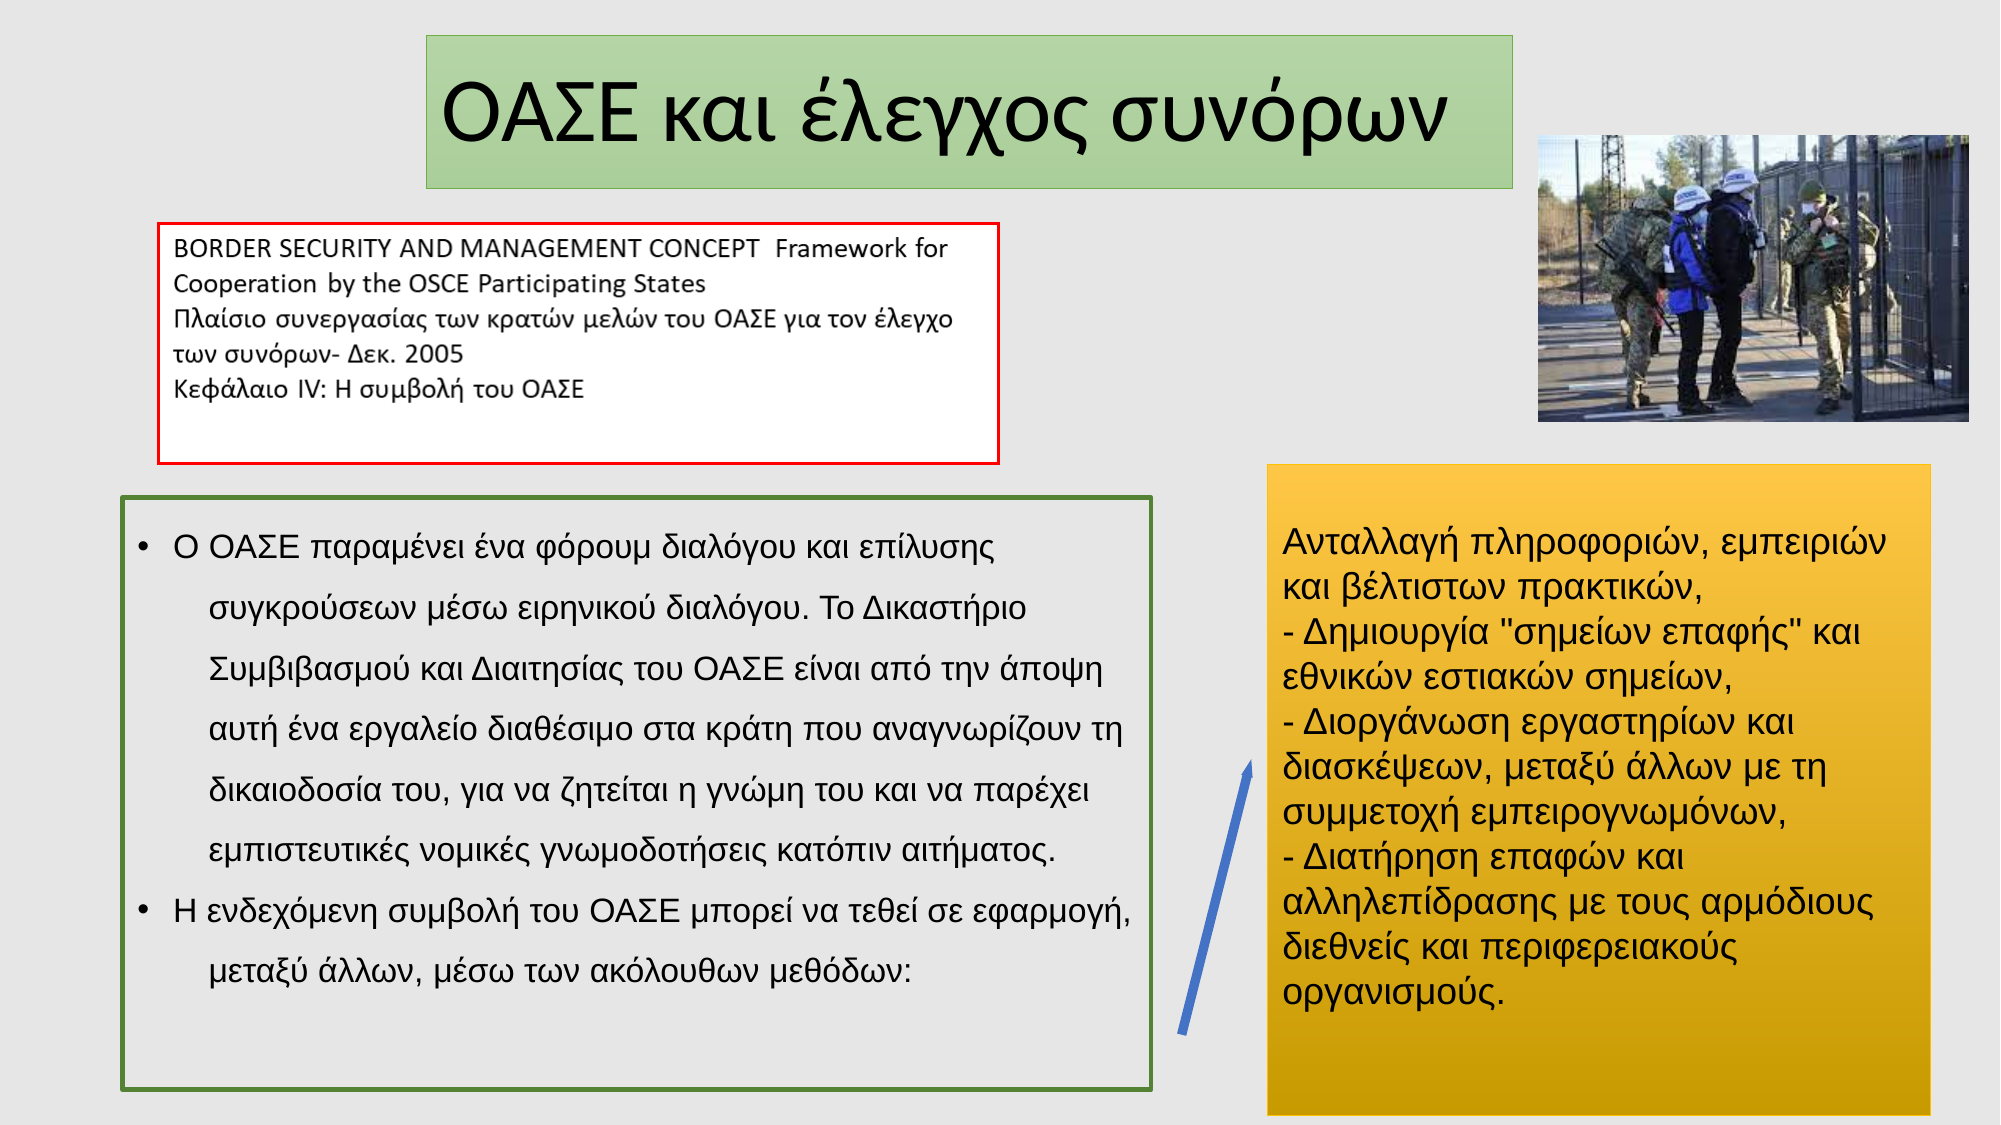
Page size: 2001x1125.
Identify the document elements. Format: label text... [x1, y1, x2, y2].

picture [1538, 135, 1969, 422]
title ΟΑΣΕ και έλεγχος συνόρων [426, 35, 1513, 189]
text_box Ανταλλαγή πληροφοριών, εμπειριών και βέλτιστων πρακτικών, - Δημιουργία "σημείων επαφής" και εθνικών εστιακών σημείων, - Διοργάνωση εργαστηρίων και διασκέψεων, μεταξύ άλλων με τη συμμετοχή εμπειρογνωμόνων, - Διατήρηση επαφών και αλληλεπίδρασης με τους αρμόδιους διεθνείς και περιφερειακούς οργανισμούς. [1267, 464, 1931, 1116]
list Ο ΟΑΣΕ παραμένει ένα φόρουμ διαλόγου και επίλυσης συγκρούσεων μέσω ειρηνικού διαλόγου. Το Δικαστήριο Συμβιβασμού και Διαιτησίας του ΟΑΣΕ είναι από την άποψη αυτή ένα εργαλείο διαθέσιμο στα κράτη που αναγνωρίζουν τη δικαιοδοσία του, για να ζητείται η γνώμη του και να παρέχει εμπιστευτικές νομικές γνωμοδοτήσεις κατόπιν αιτήματος. Η ενδεχόμενη συμβολή του ΟΑΣΕ μπορεί να τεθεί σε εφαρμογή, μεταξύ άλλων, μέσω των ακόλουθων μεθόδων: [122, 497, 1151, 1090]
picture [155, 221, 1000, 465]
